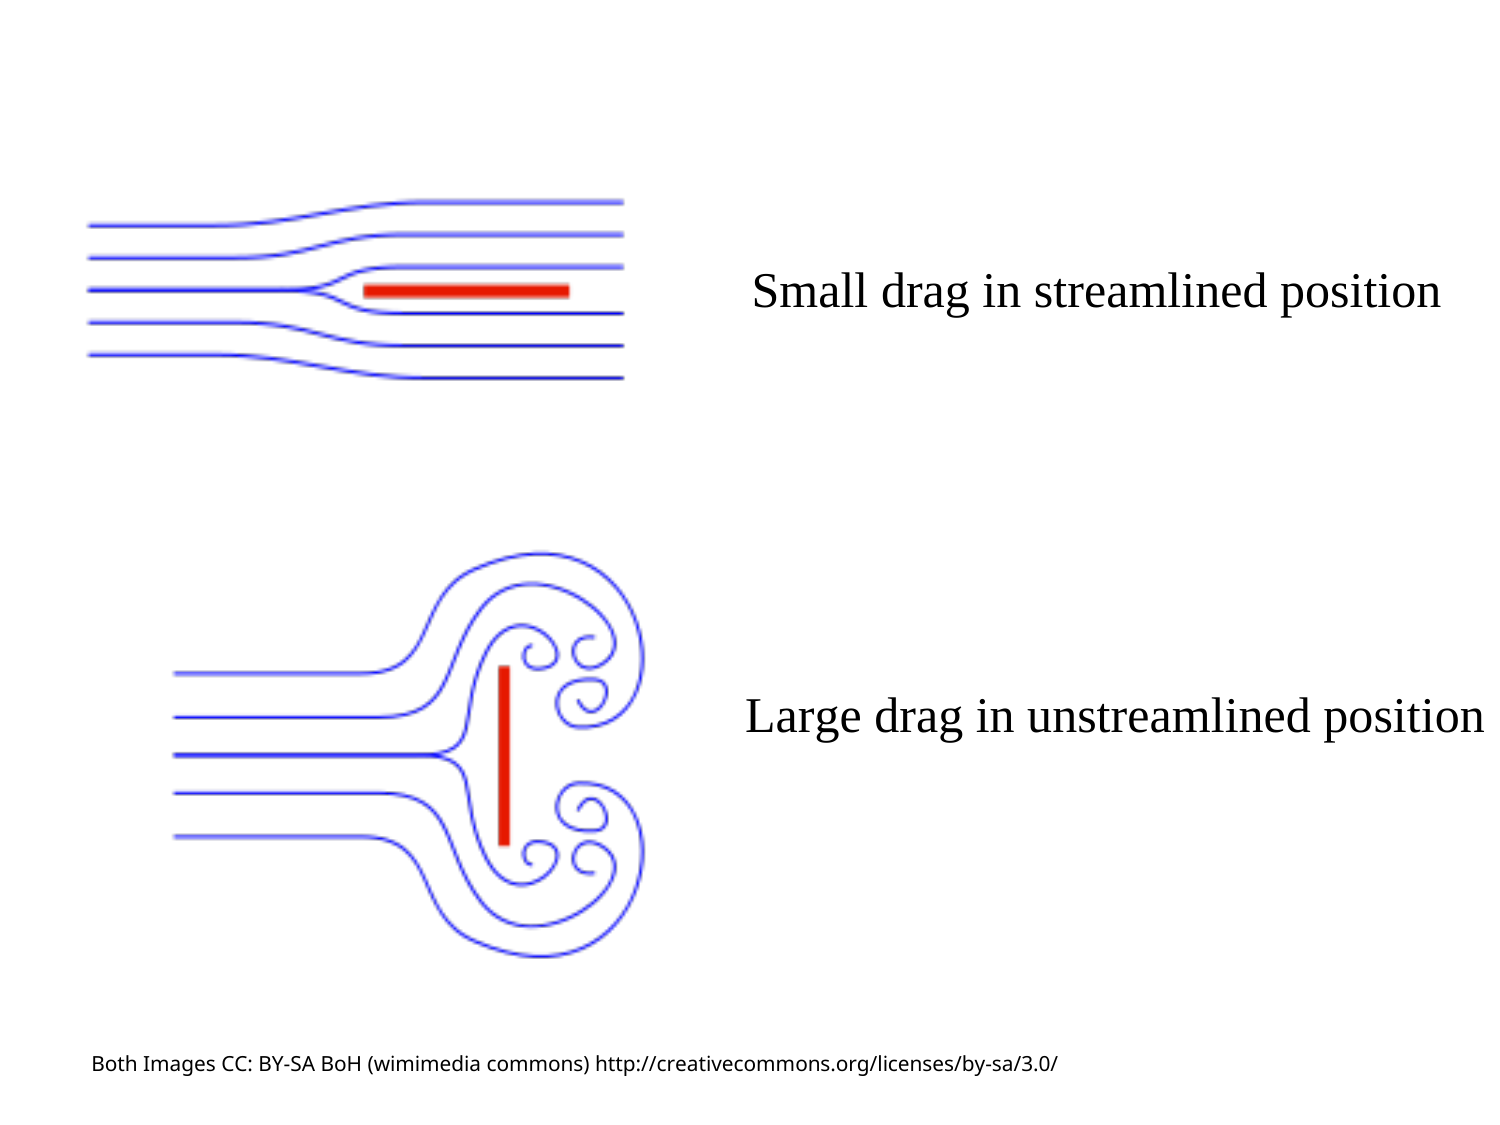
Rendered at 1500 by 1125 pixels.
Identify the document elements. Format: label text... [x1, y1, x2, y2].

text_box Small drag in streamlined position [736, 249, 1458, 326]
text_box Both Images CC: BY-SA BoH (wimimedia commons) http://creativecommons.org/licenses/by-sa/3.0/ [76, 1042, 1074, 1084]
picture [162, 537, 654, 973]
picture [75, 187, 638, 397]
text_box Large drag in unstreamlined position [730, 674, 1500, 811]
